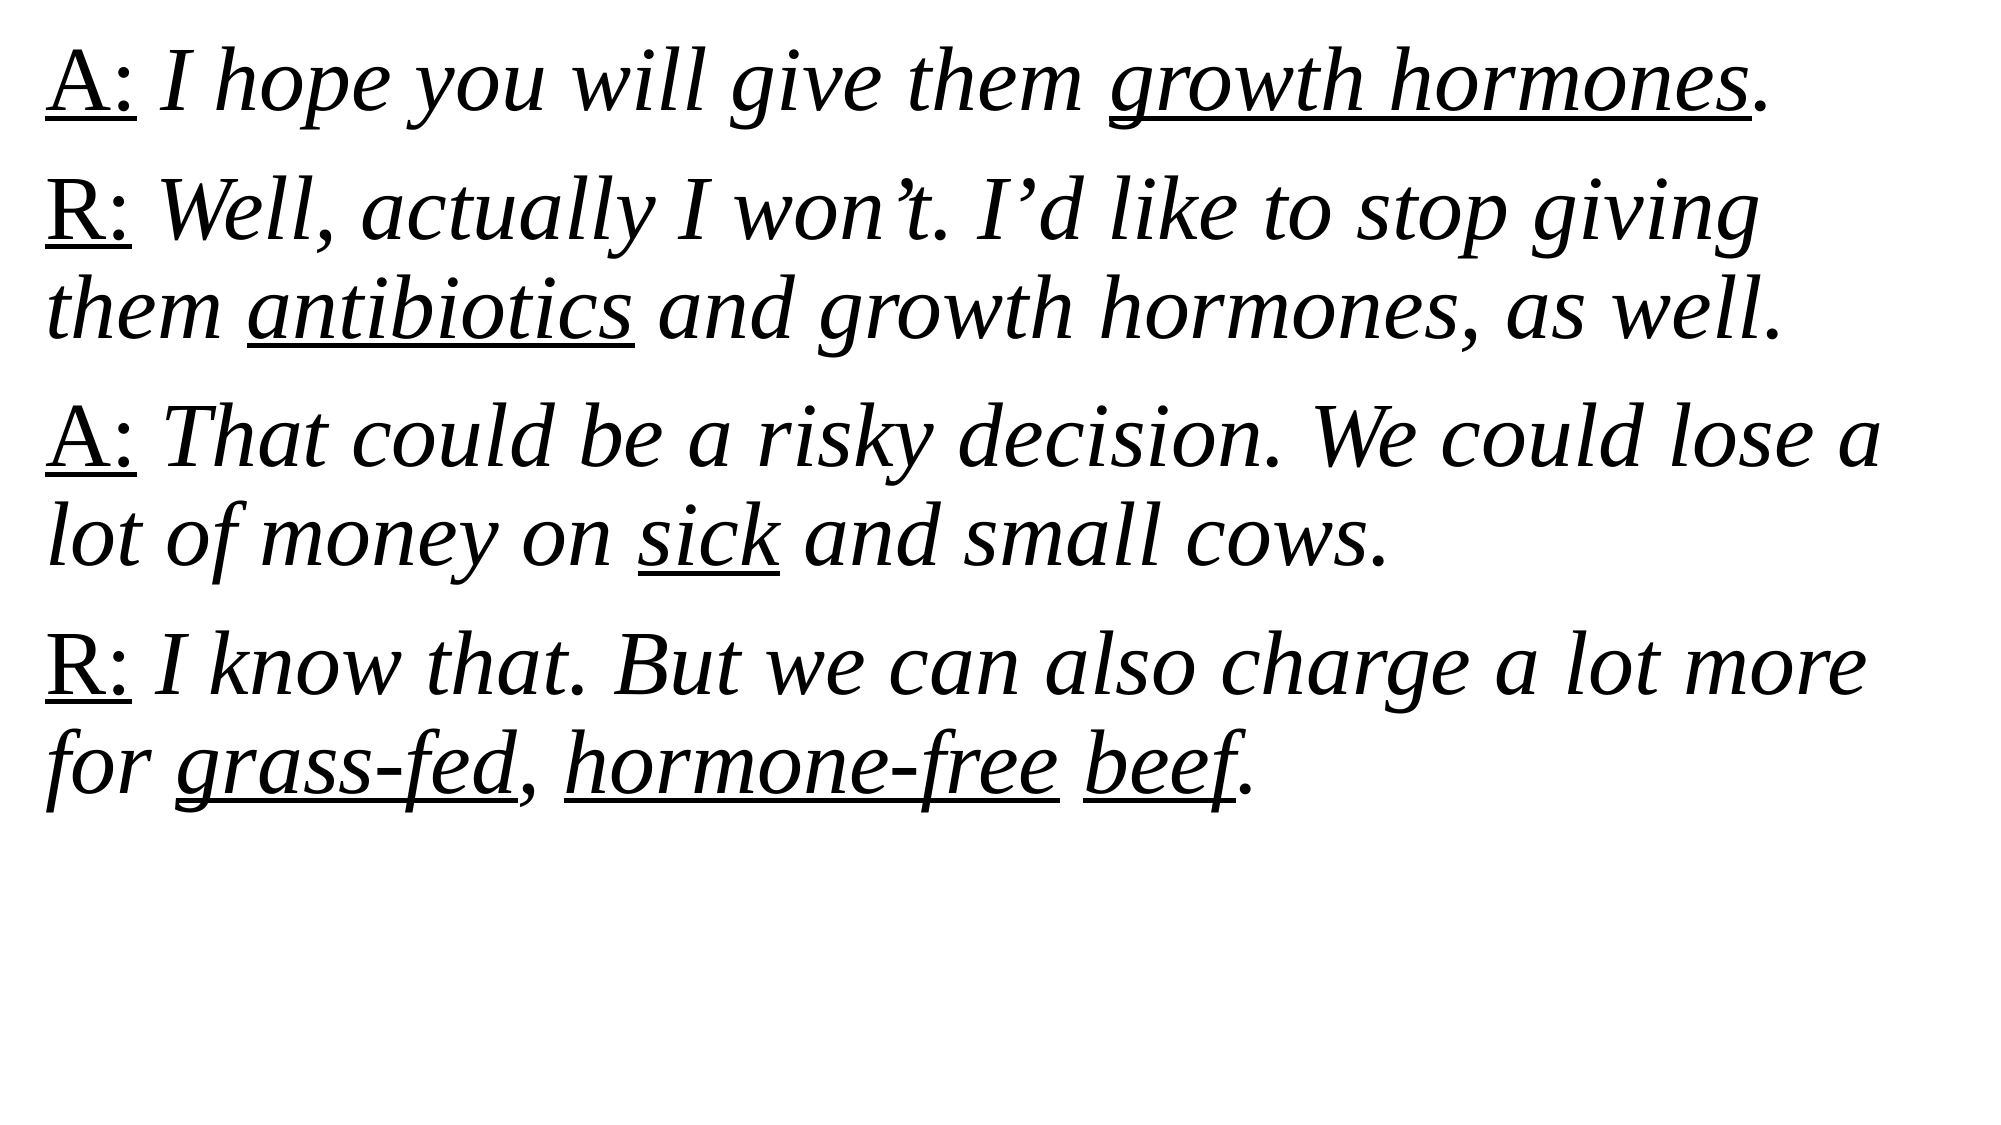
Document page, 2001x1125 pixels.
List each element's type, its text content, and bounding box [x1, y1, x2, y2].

list A: I hope you will give them growth hormones. R: Well, actually I won’t. I’d like to stop giving them antibiotics and growth hormones, as well. A: That could be a risky decision. We could lose a lot of money on sick and small cows. R: I know that. But we can also charge a lot more for grass-fed, hormone-free beef. [30, 24, 1971, 1107]
